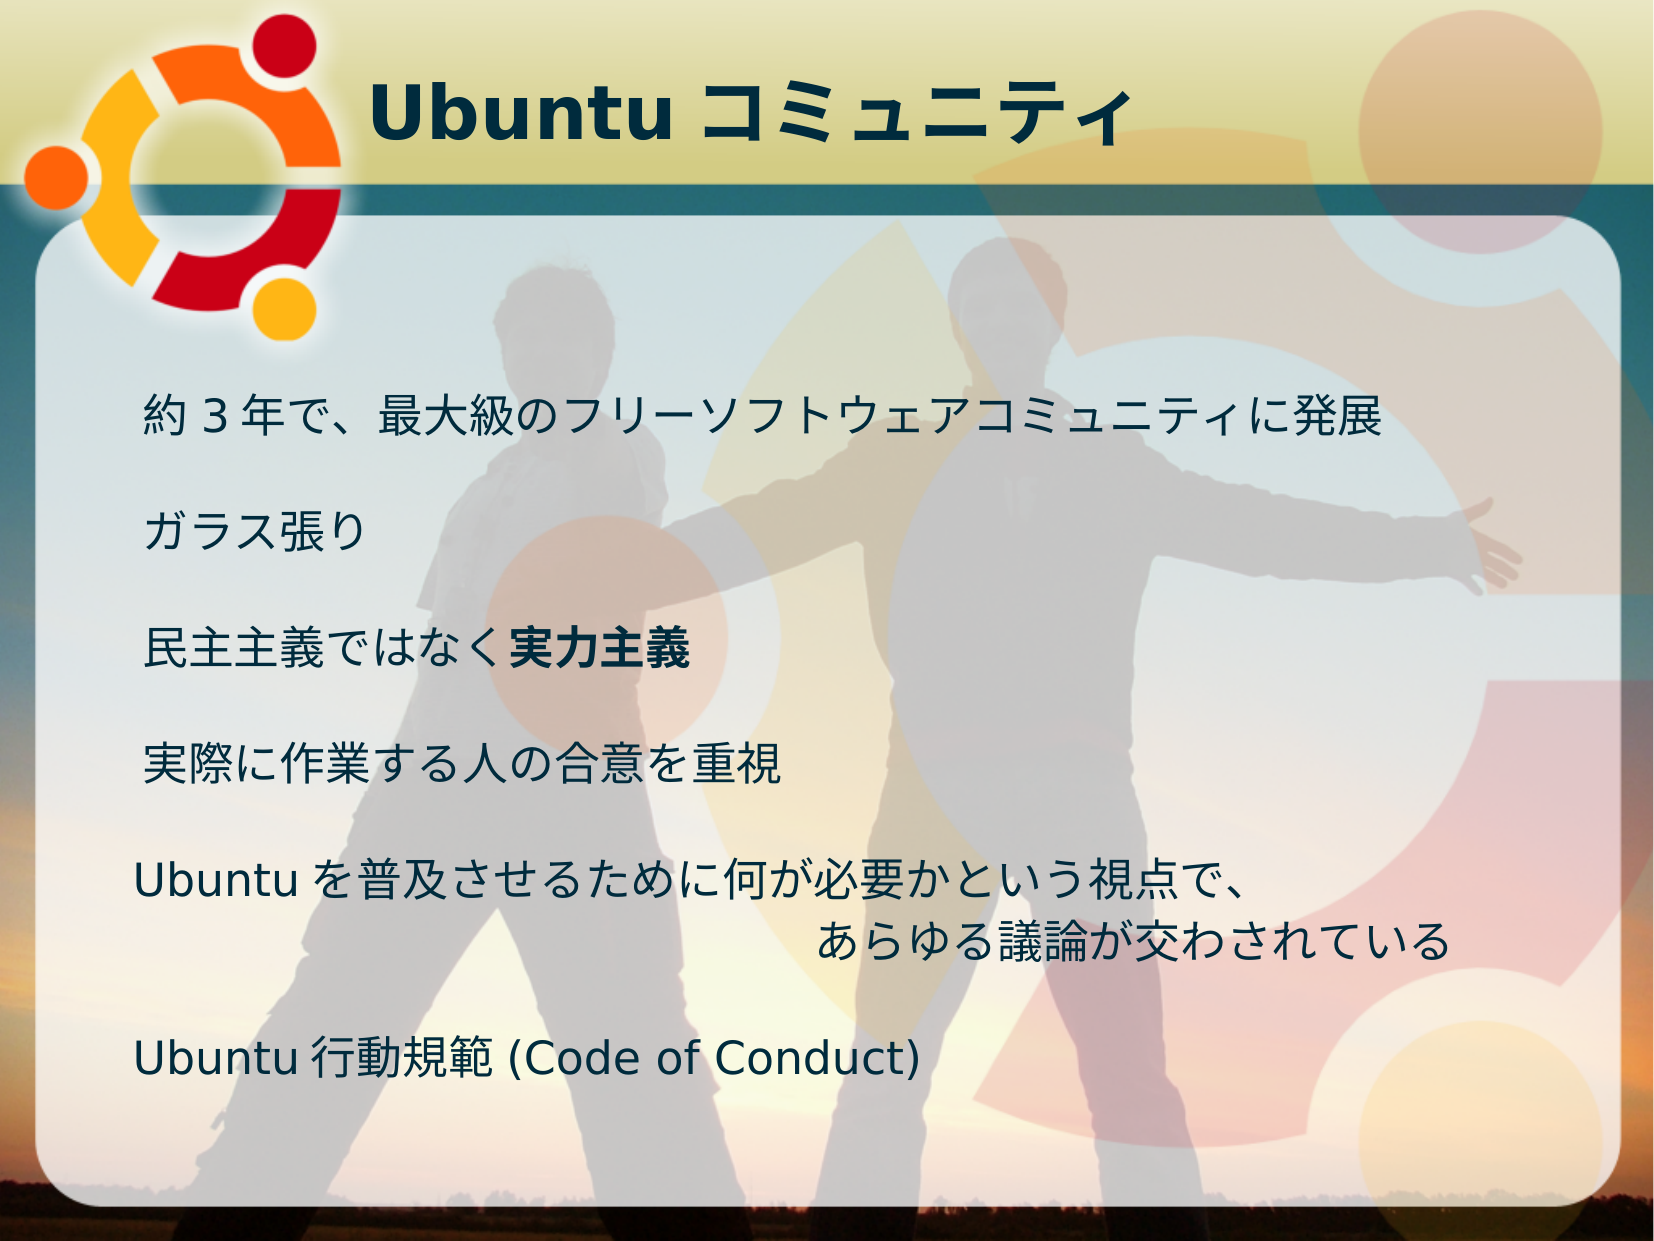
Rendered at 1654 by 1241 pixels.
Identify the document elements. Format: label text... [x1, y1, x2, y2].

text_box Ubuntuコミュニティ [366, 59, 1625, 152]
picture [0, 0, 1654, 1241]
text_box 約3年で、最大級のフリーソフトウェアコミュニティに発展 ガラス張り 民主主義ではなく実力主義 実際に作業する人の合意を重視 Ubuntuを普及させるために何が必要かという視点で、 あらゆる議論が交わされている Ubuntu行動規範(Code of Conduct) [118, 383, 1536, 1152]
